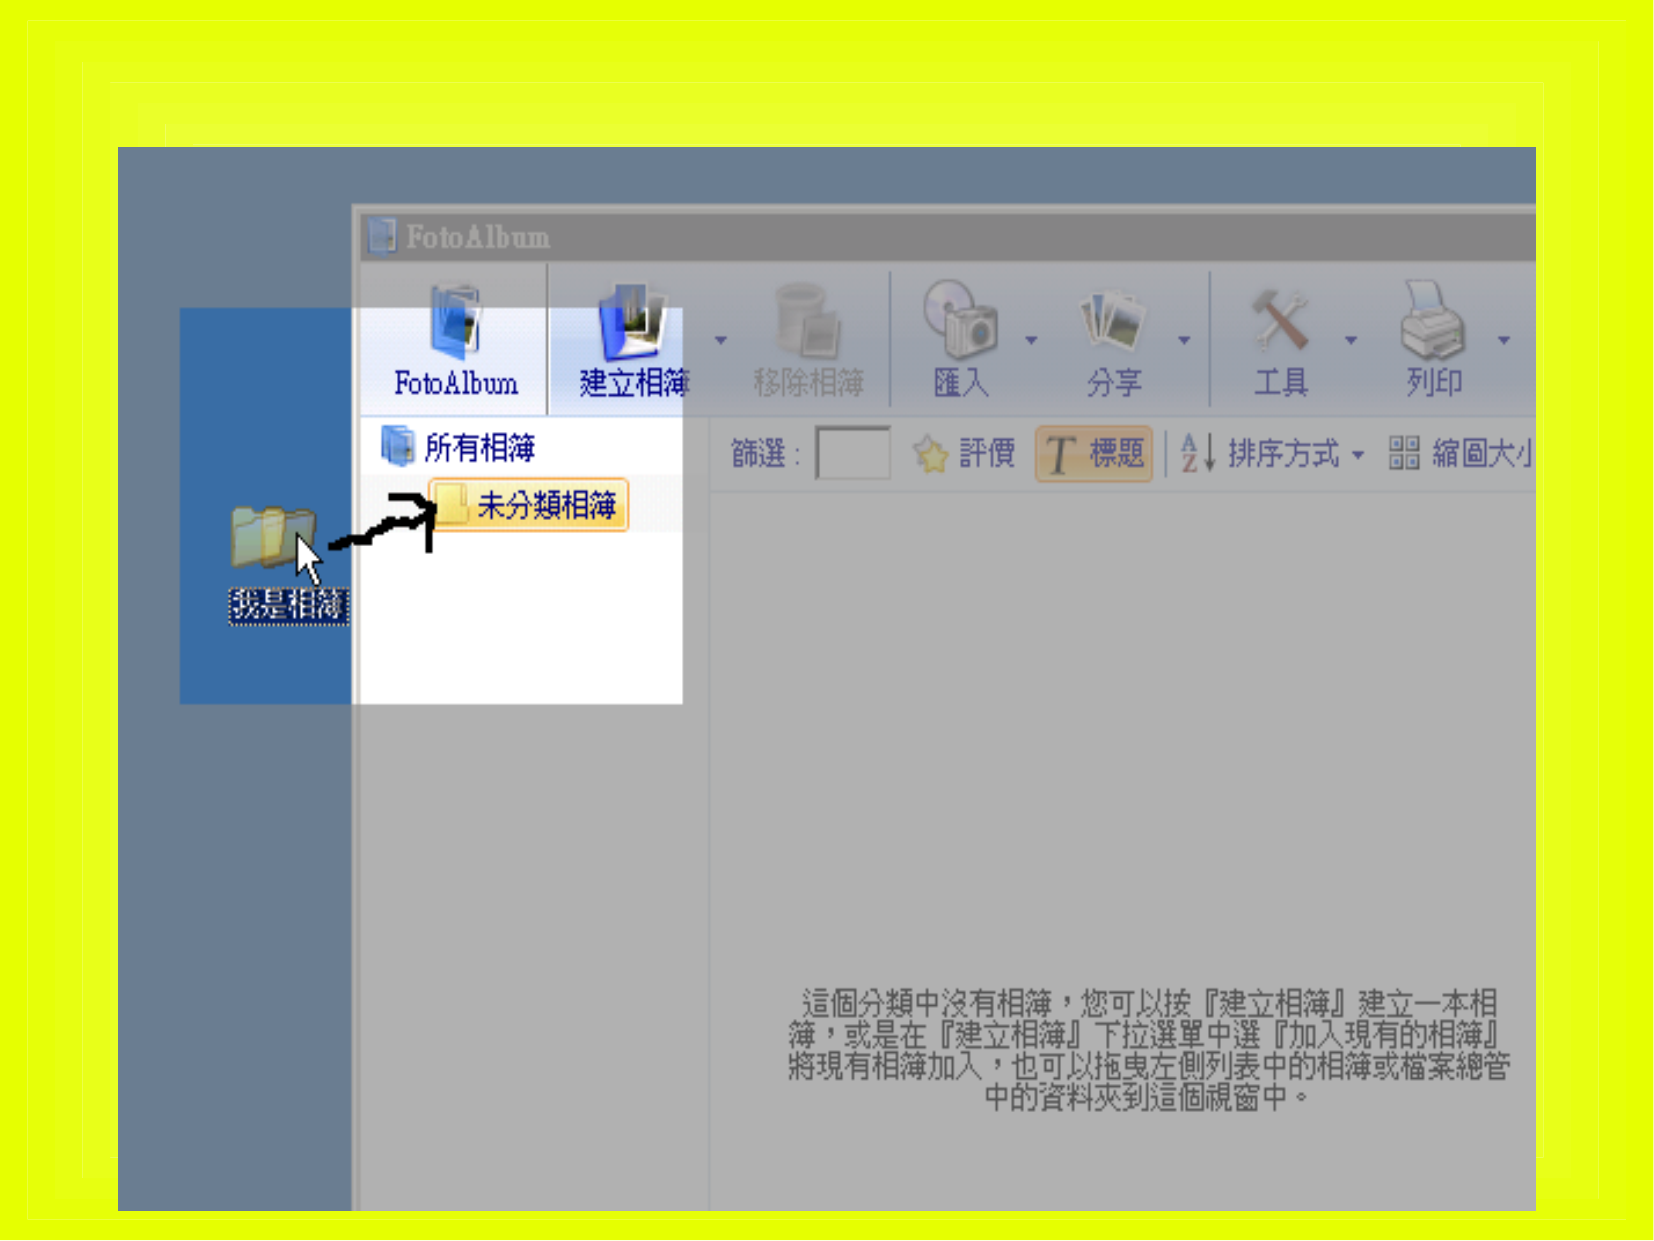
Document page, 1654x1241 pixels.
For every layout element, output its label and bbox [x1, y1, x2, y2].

picture [118, 147, 1536, 1211]
